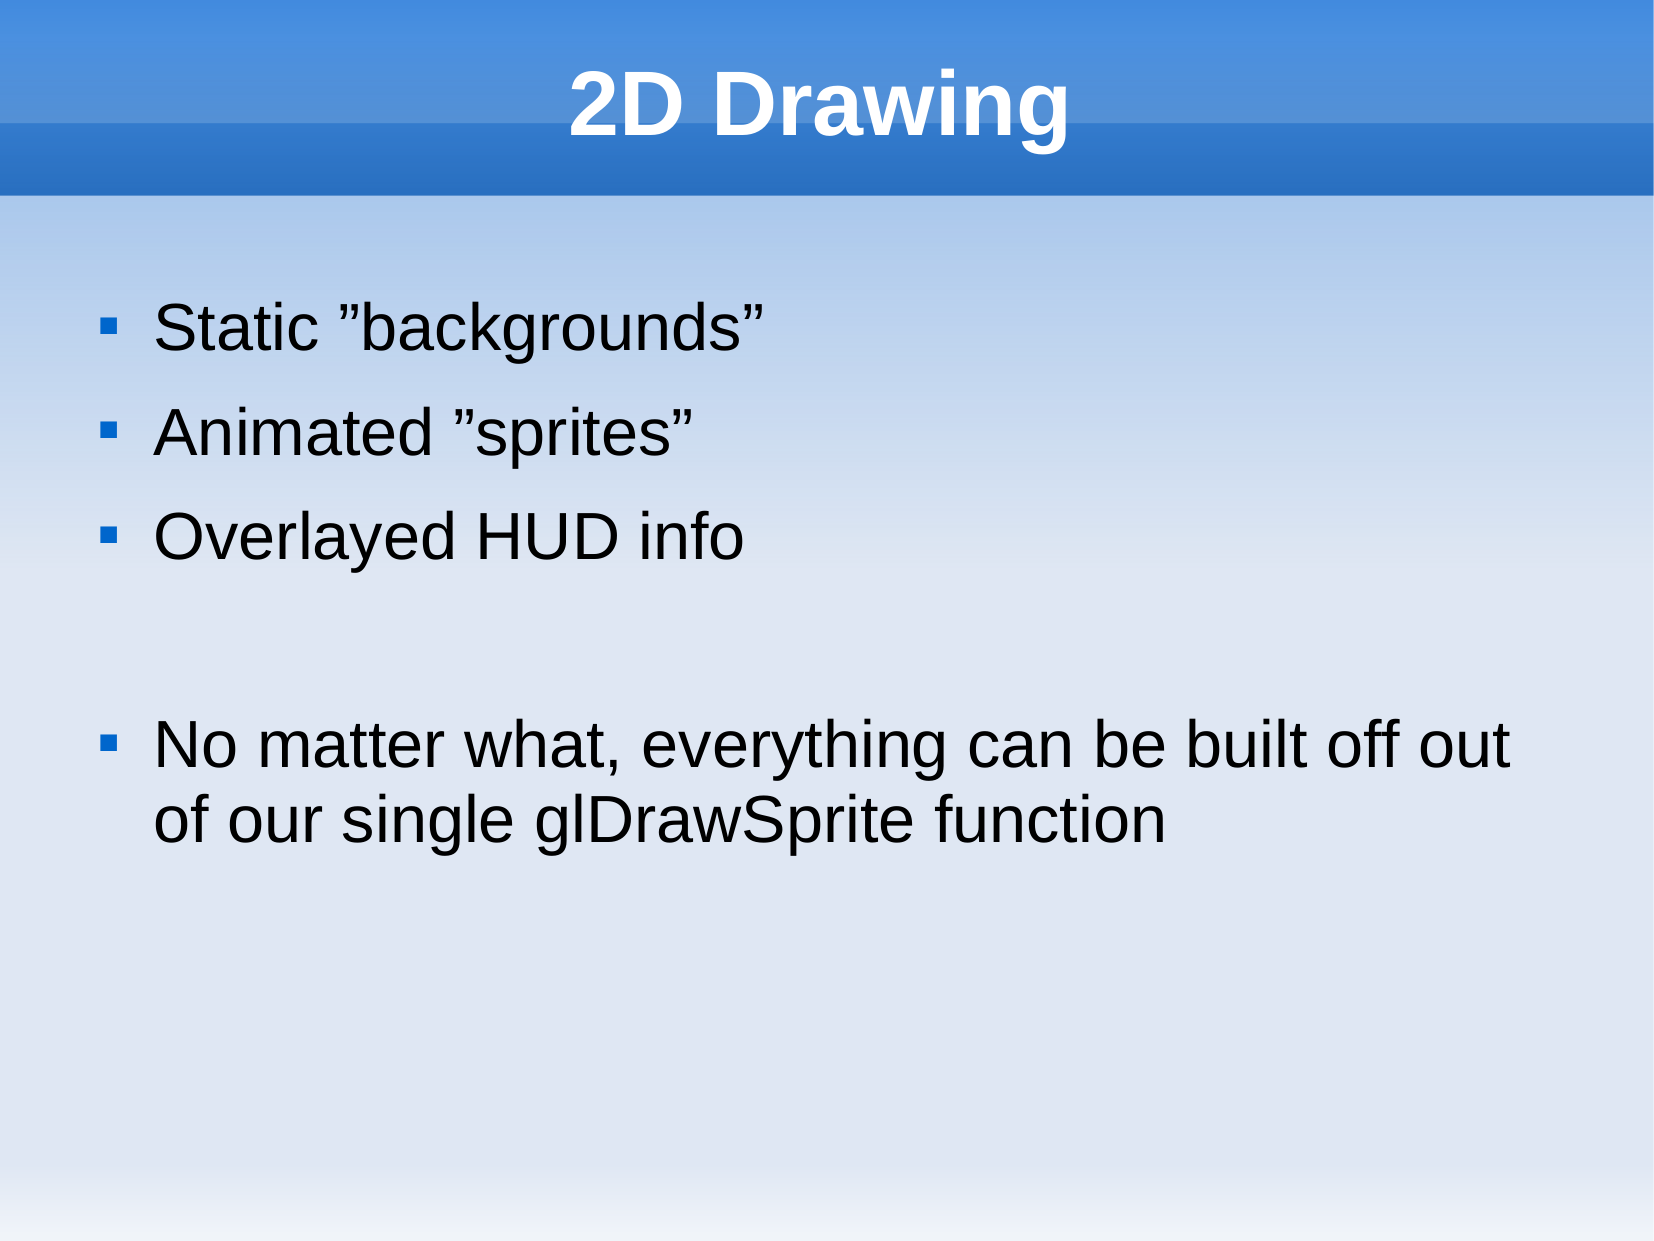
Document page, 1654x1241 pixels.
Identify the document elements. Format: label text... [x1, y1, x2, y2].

picture [0, 0, 1654, 1241]
title 2D Drawing [76, 0, 1565, 208]
list Static ”backgrounds” Animated ”sprites” Overlayed HUD info No matter what, everything can be built off out of our single glDrawSprite function [82, 290, 1571, 1109]
